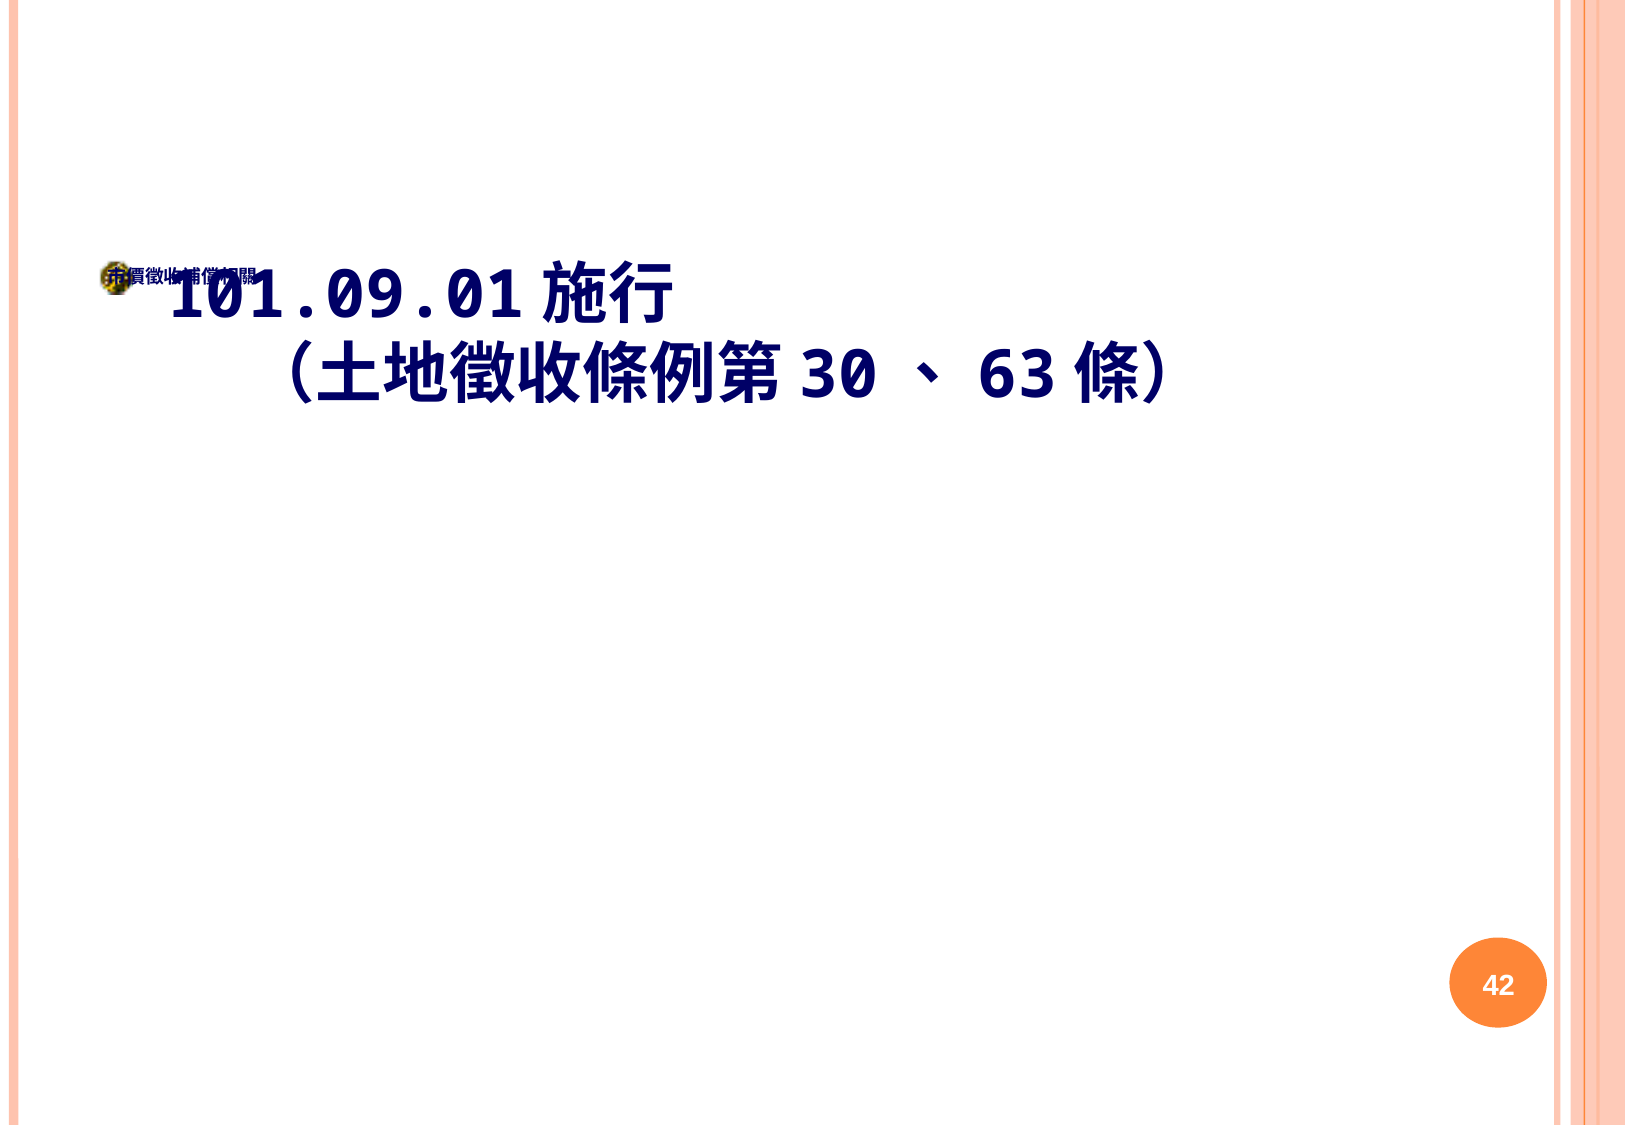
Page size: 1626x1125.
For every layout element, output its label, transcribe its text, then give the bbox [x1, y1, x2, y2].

text_box [1444, 940, 1553, 1027]
text_box 101.09.01施行 （土地徵收條例第30、63條） [151, 243, 1379, 418]
list 市價徵收補償相關 [44, 101, 1522, 279]
